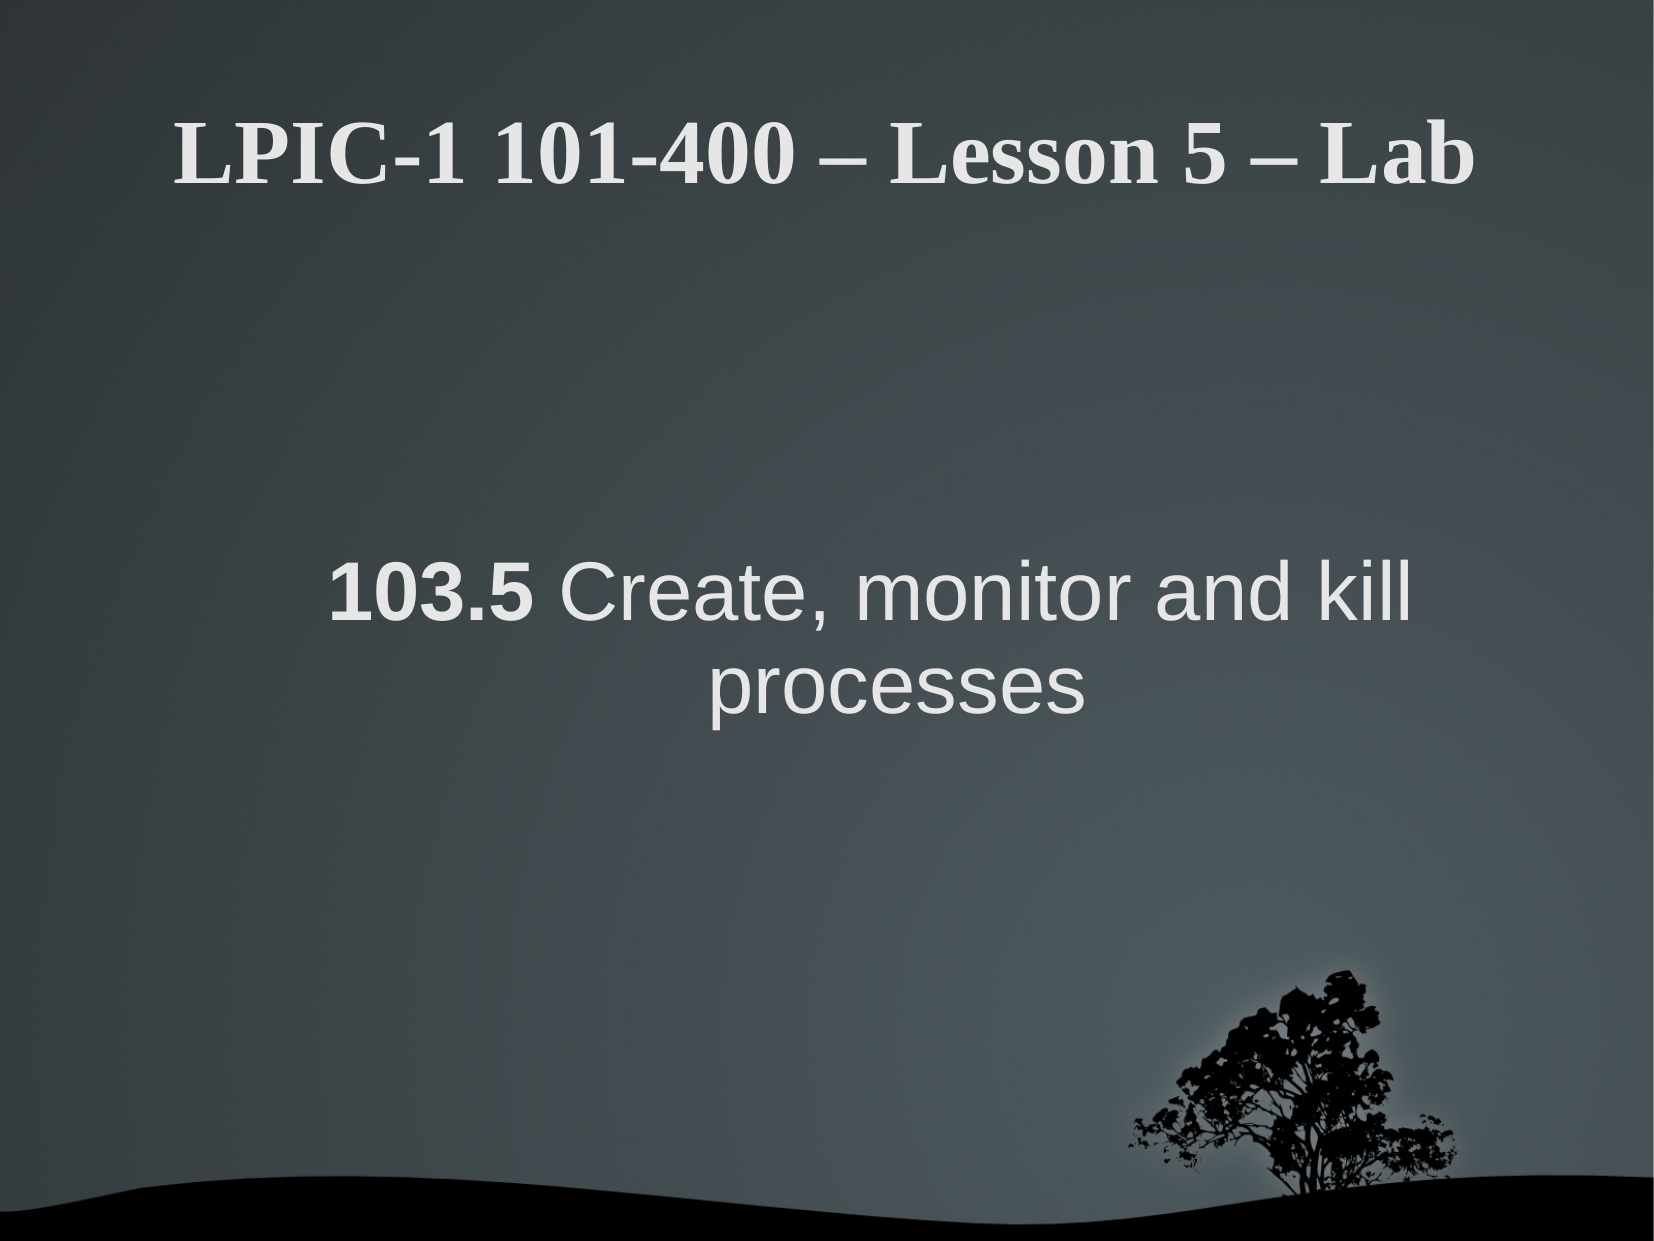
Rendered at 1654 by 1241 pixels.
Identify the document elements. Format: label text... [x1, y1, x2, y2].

picture [0, 0, 1654, 1241]
list 103.5 Create, monitor and kill processes [82, 290, 1571, 1109]
title LPIC-1 101-400 – Lesson 5 – Lab [82, 49, 1571, 257]
